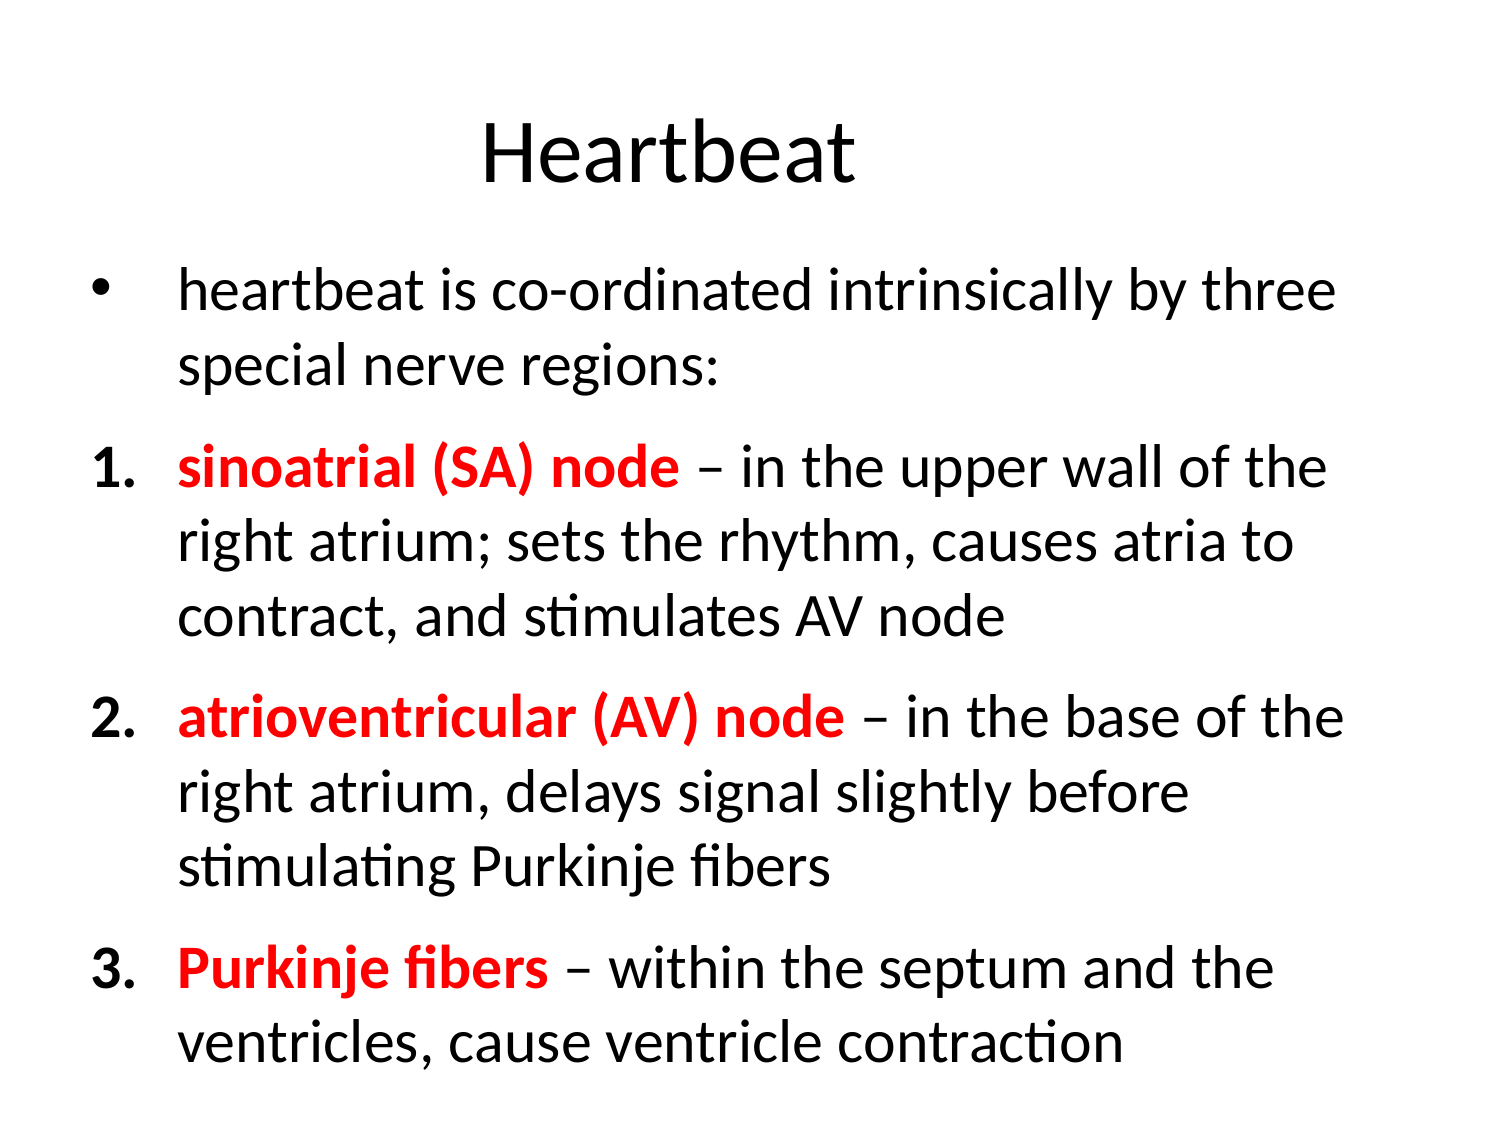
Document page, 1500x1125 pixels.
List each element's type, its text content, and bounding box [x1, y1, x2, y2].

title Heartbeat [75, 52, 1263, 240]
list heartbeat is co-ordinated intrinsically by three special nerve regions: sinoatrial (SA) node – in the upper wall of the right atrium; sets the rhythm, causes atria to contract, and stimulates AV node atrioventricular (AV) node – in the base of the right atrium, delays signal slightly before stimulating Purkinje fibers Purkinje fibers – within the septum and the ventricles, cause ventricle contraction [75, 241, 1425, 1085]
